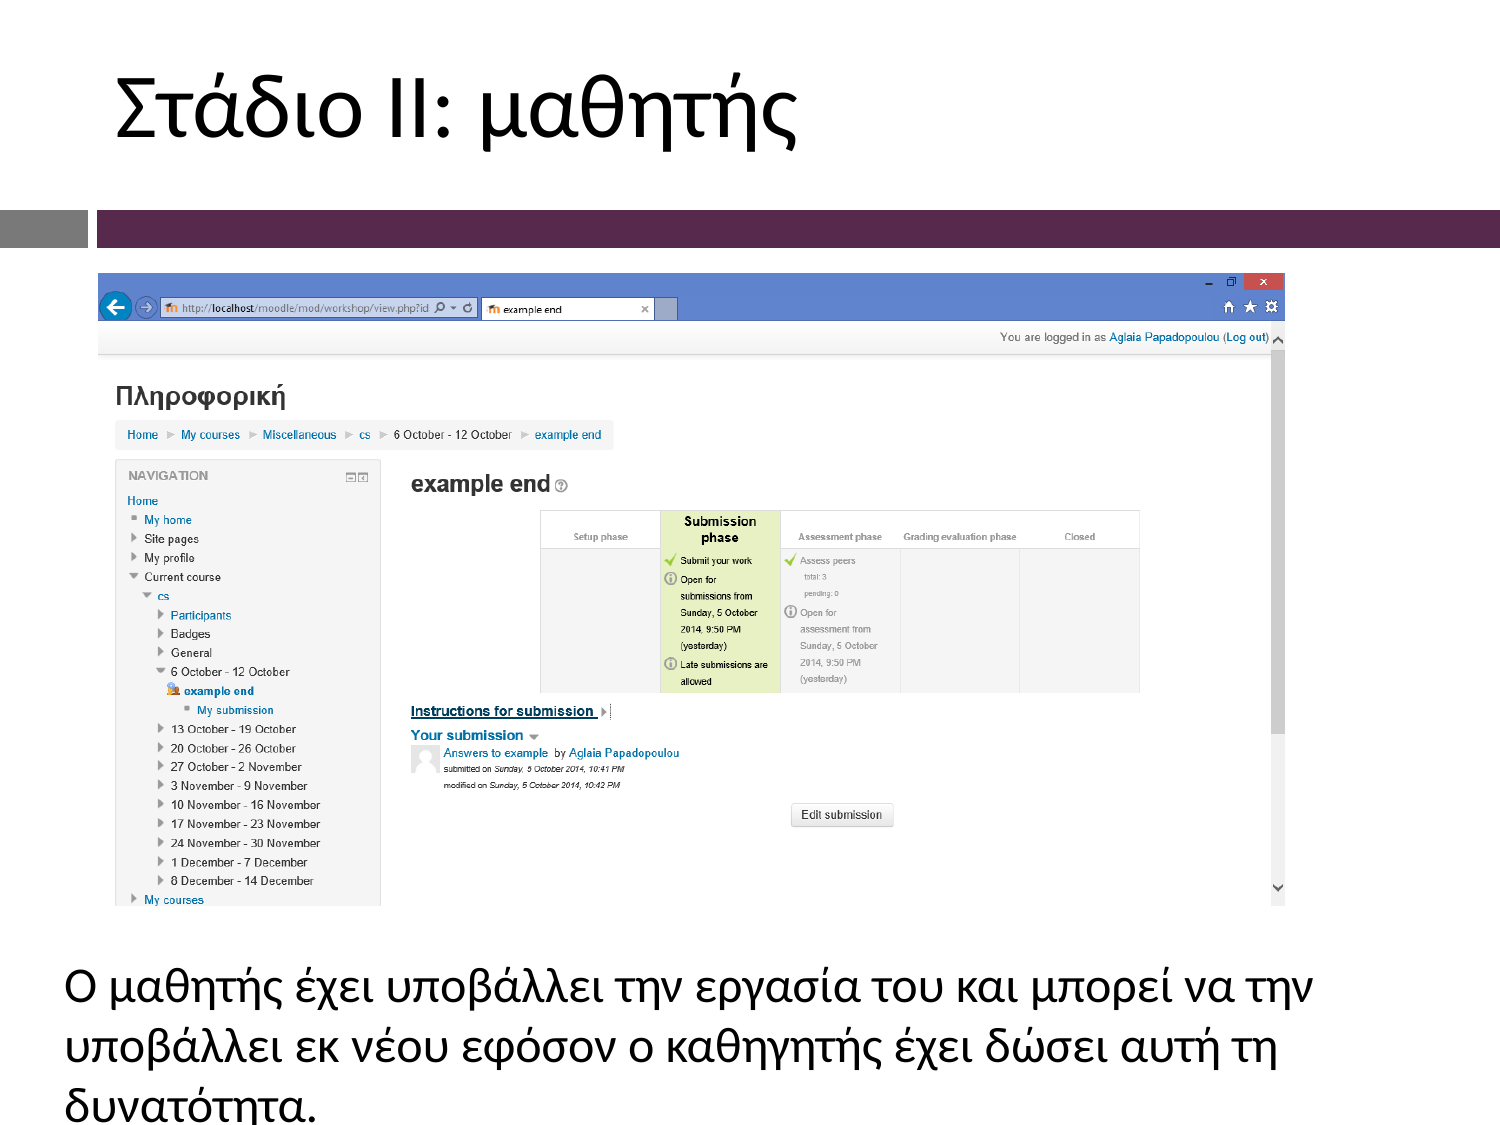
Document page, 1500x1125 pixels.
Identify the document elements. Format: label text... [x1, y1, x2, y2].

title Στάδιο II: μαθητής [100, 19, 1438, 182]
text_box Ο μαθητής έχει υποβάλλει την εργασία του και μπορεί να την υποβάλλει εκ νέου εφόσον ο καθηγητής έχει δώσει αυτή τη δυνατότητα. [64, 952, 1414, 1106]
picture [98, 273, 1285, 906]
